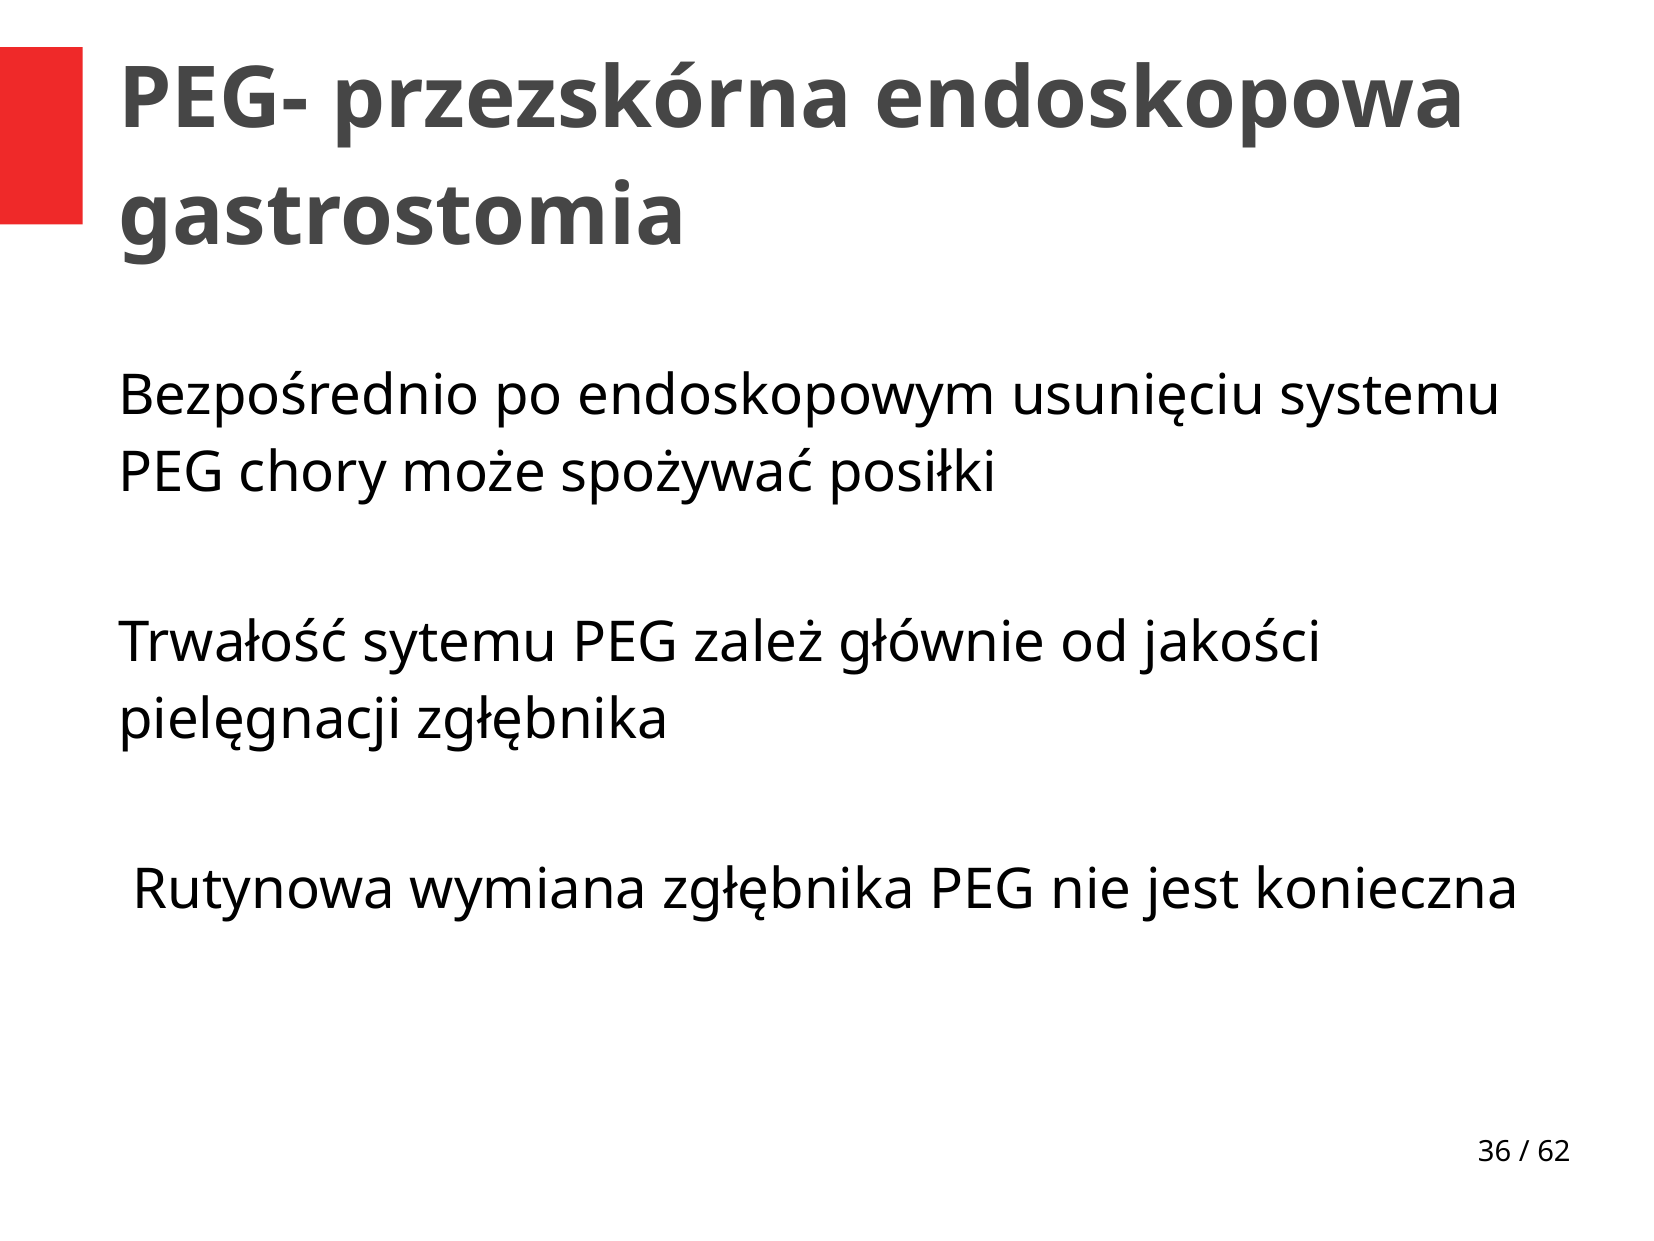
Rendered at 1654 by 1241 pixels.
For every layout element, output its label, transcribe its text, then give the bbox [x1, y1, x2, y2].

list Bezpośrednio po endoskopowym usunięciu systemu PEG chory może spożywać posiłki Trwałość sytemu PEG zależ głównie od jakości pielęgnacji zgłębnika Rutynowa wymiana zgłębnika PEG nie jest konieczna [118, 354, 1536, 1074]
title PEG- przezskórna endoskopowa gastrostomia [118, 21, 1571, 285]
